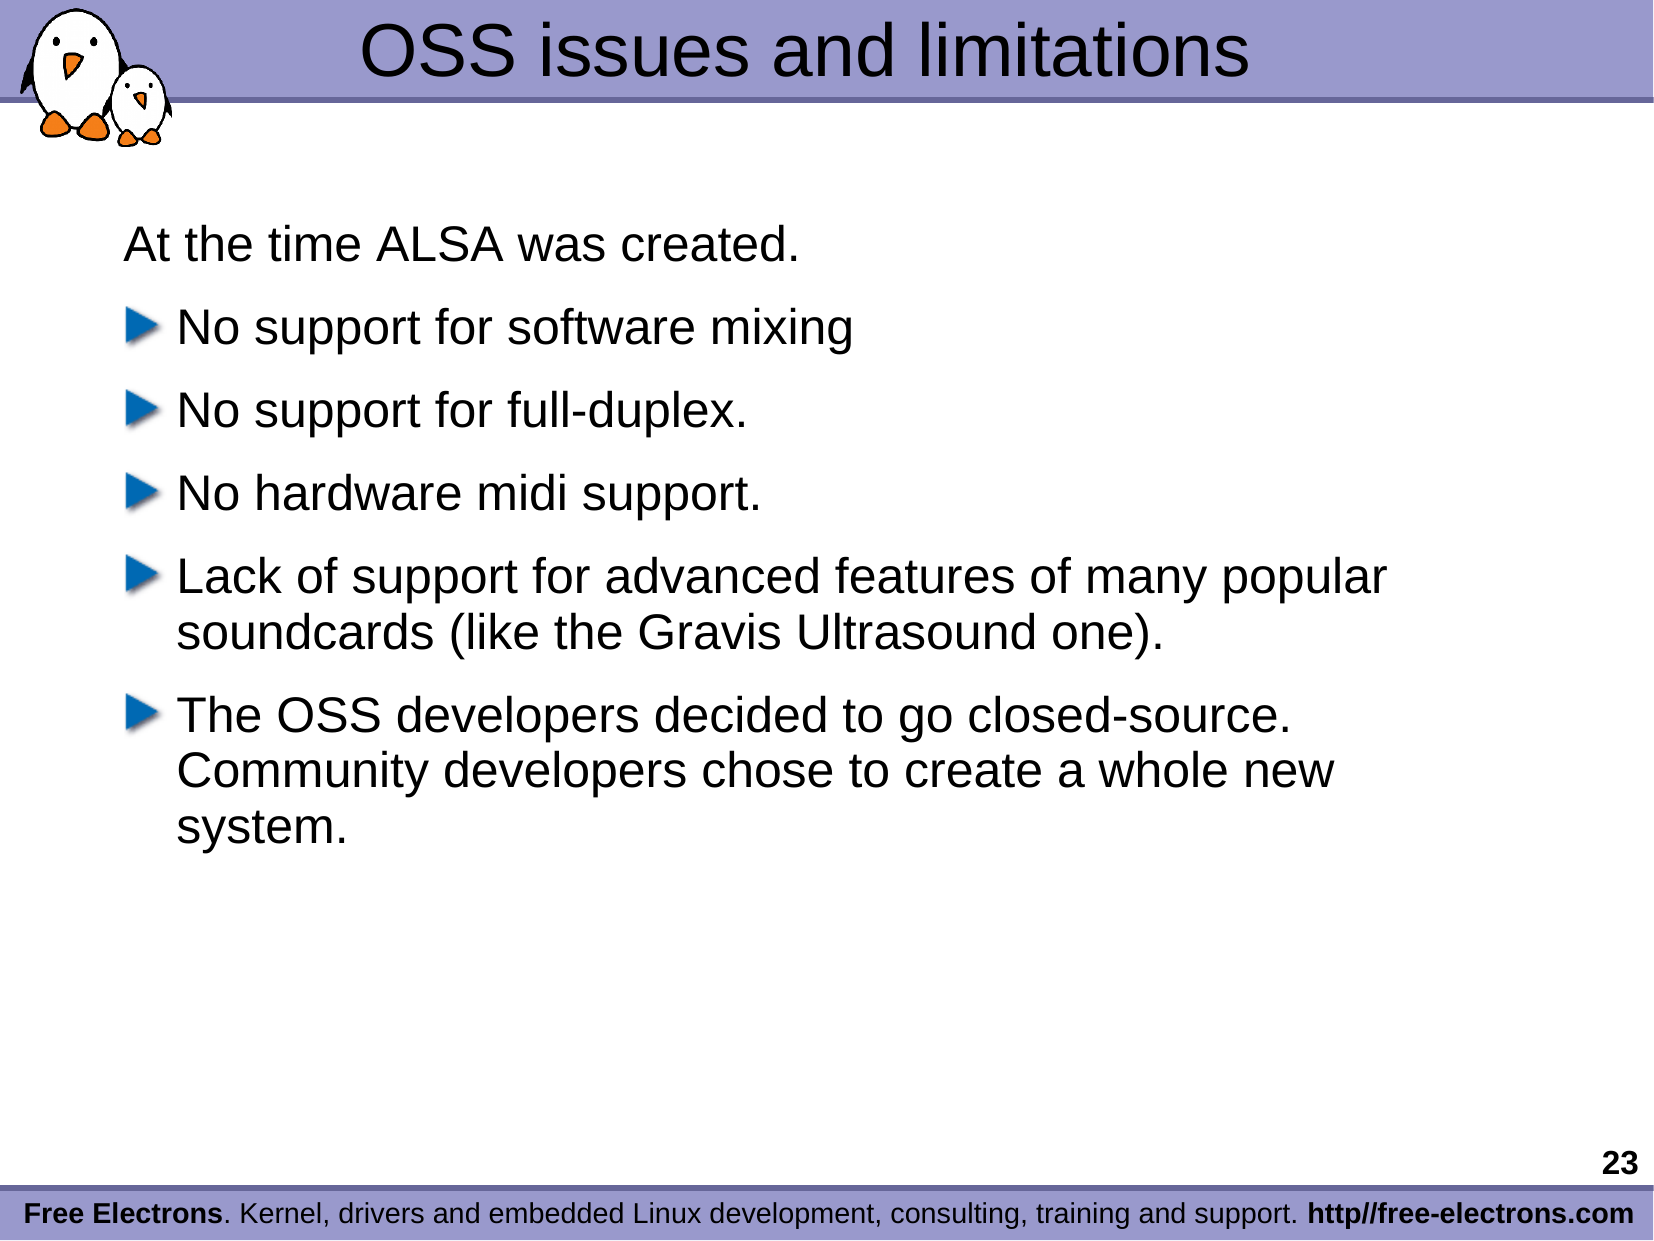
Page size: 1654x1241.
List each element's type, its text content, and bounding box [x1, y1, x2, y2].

list At the time ALSA was created. No support for software mixing No support for full-duplex. No hardware midi support. Lack of support for advanced features of many popular soundcards (like the Gravis Ultrasound one). The OSS developers decided to go closed-source. Community developers chose to create a whole new system. [105, 216, 1518, 1066]
picture [20, 8, 172, 147]
title OSS issues and limitations [60, 0, 1551, 101]
